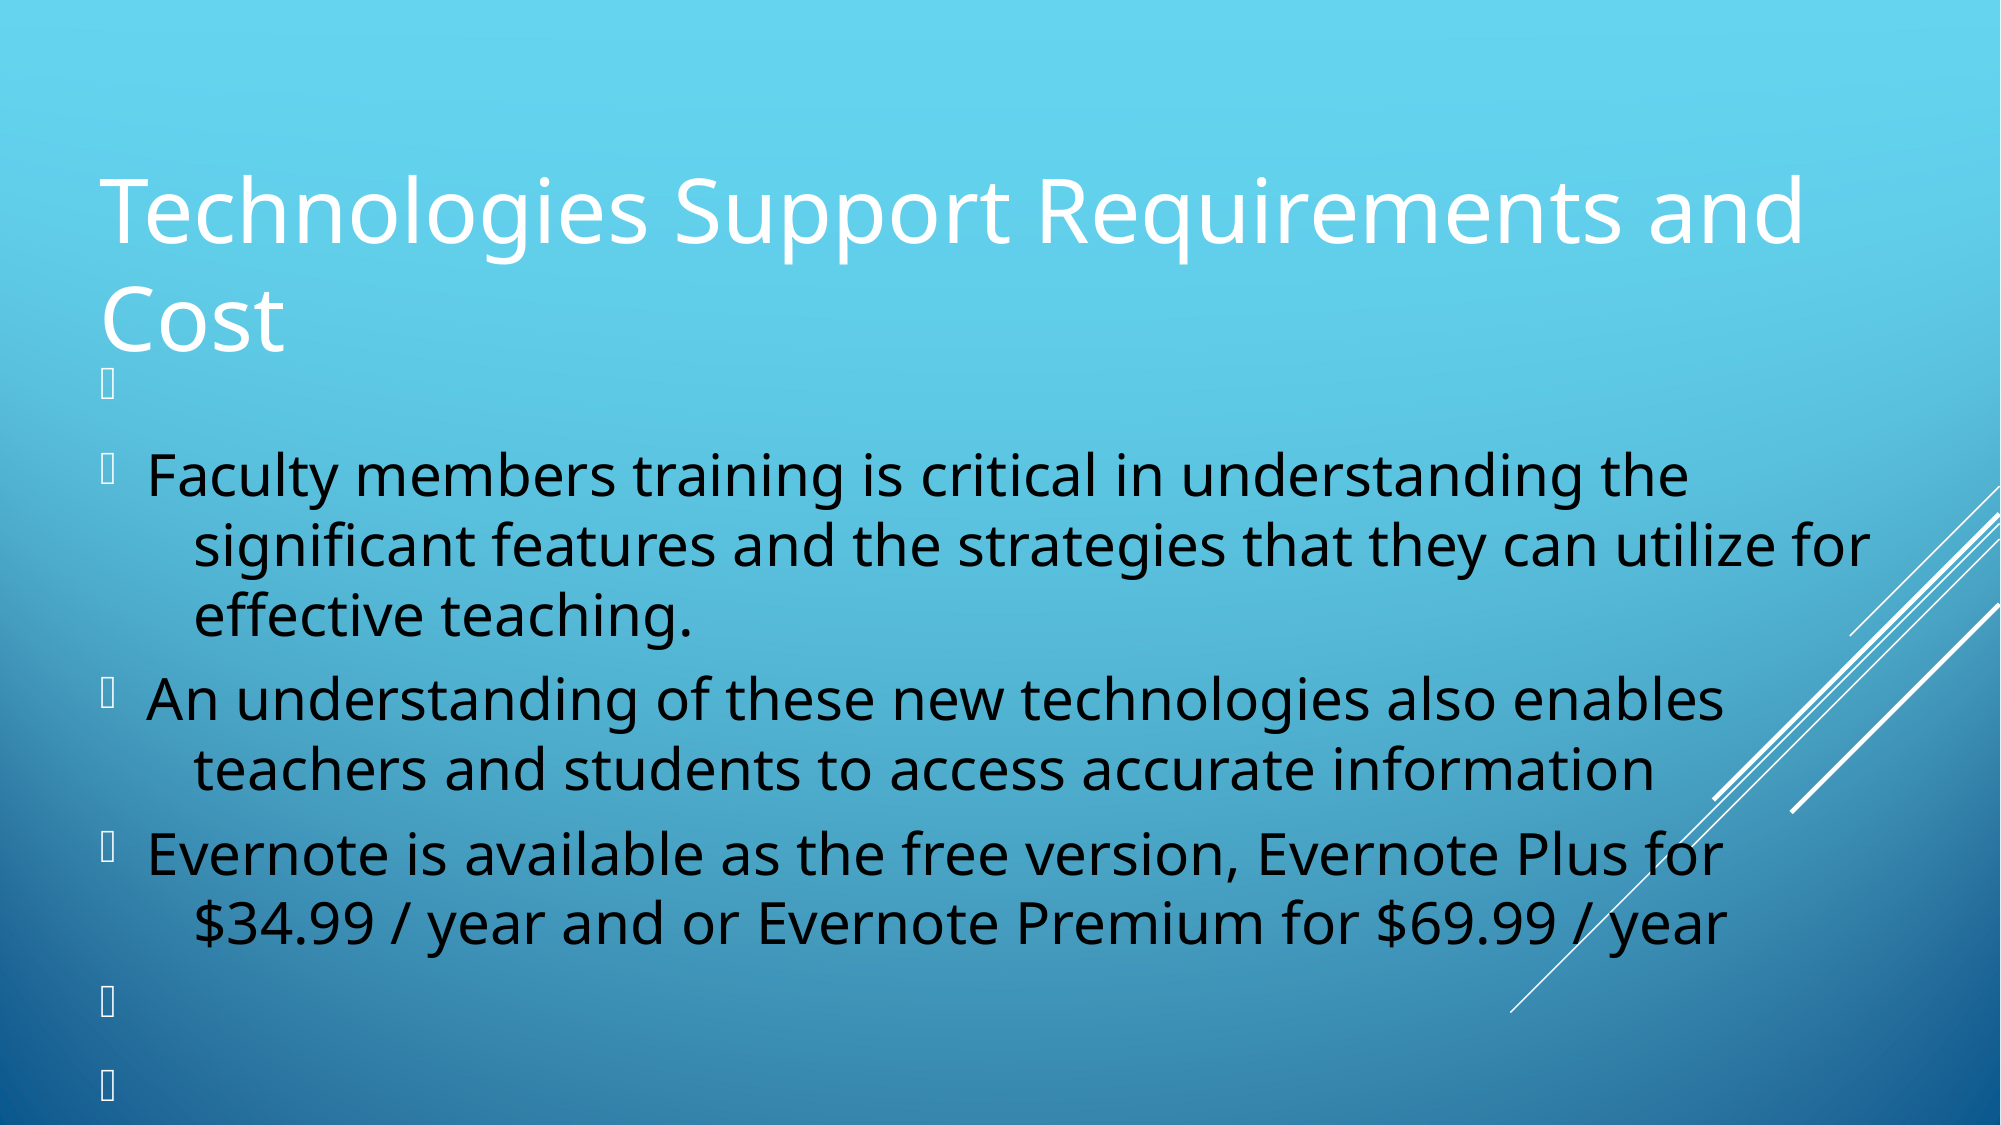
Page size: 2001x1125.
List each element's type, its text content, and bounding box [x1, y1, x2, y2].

list Faculty members training is critical in understanding the significant features and the strategies that they can utilize for effective teaching. An understanding of these new technologies also enables teachers and students to access accurate information Evernote is available as the free version, Evernote Plus for $34.99 / year and or Evernote Premium for $69.99 / year [84, 346, 1910, 1036]
title Technologies Support Requirements and Cost [84, 138, 1910, 346]
